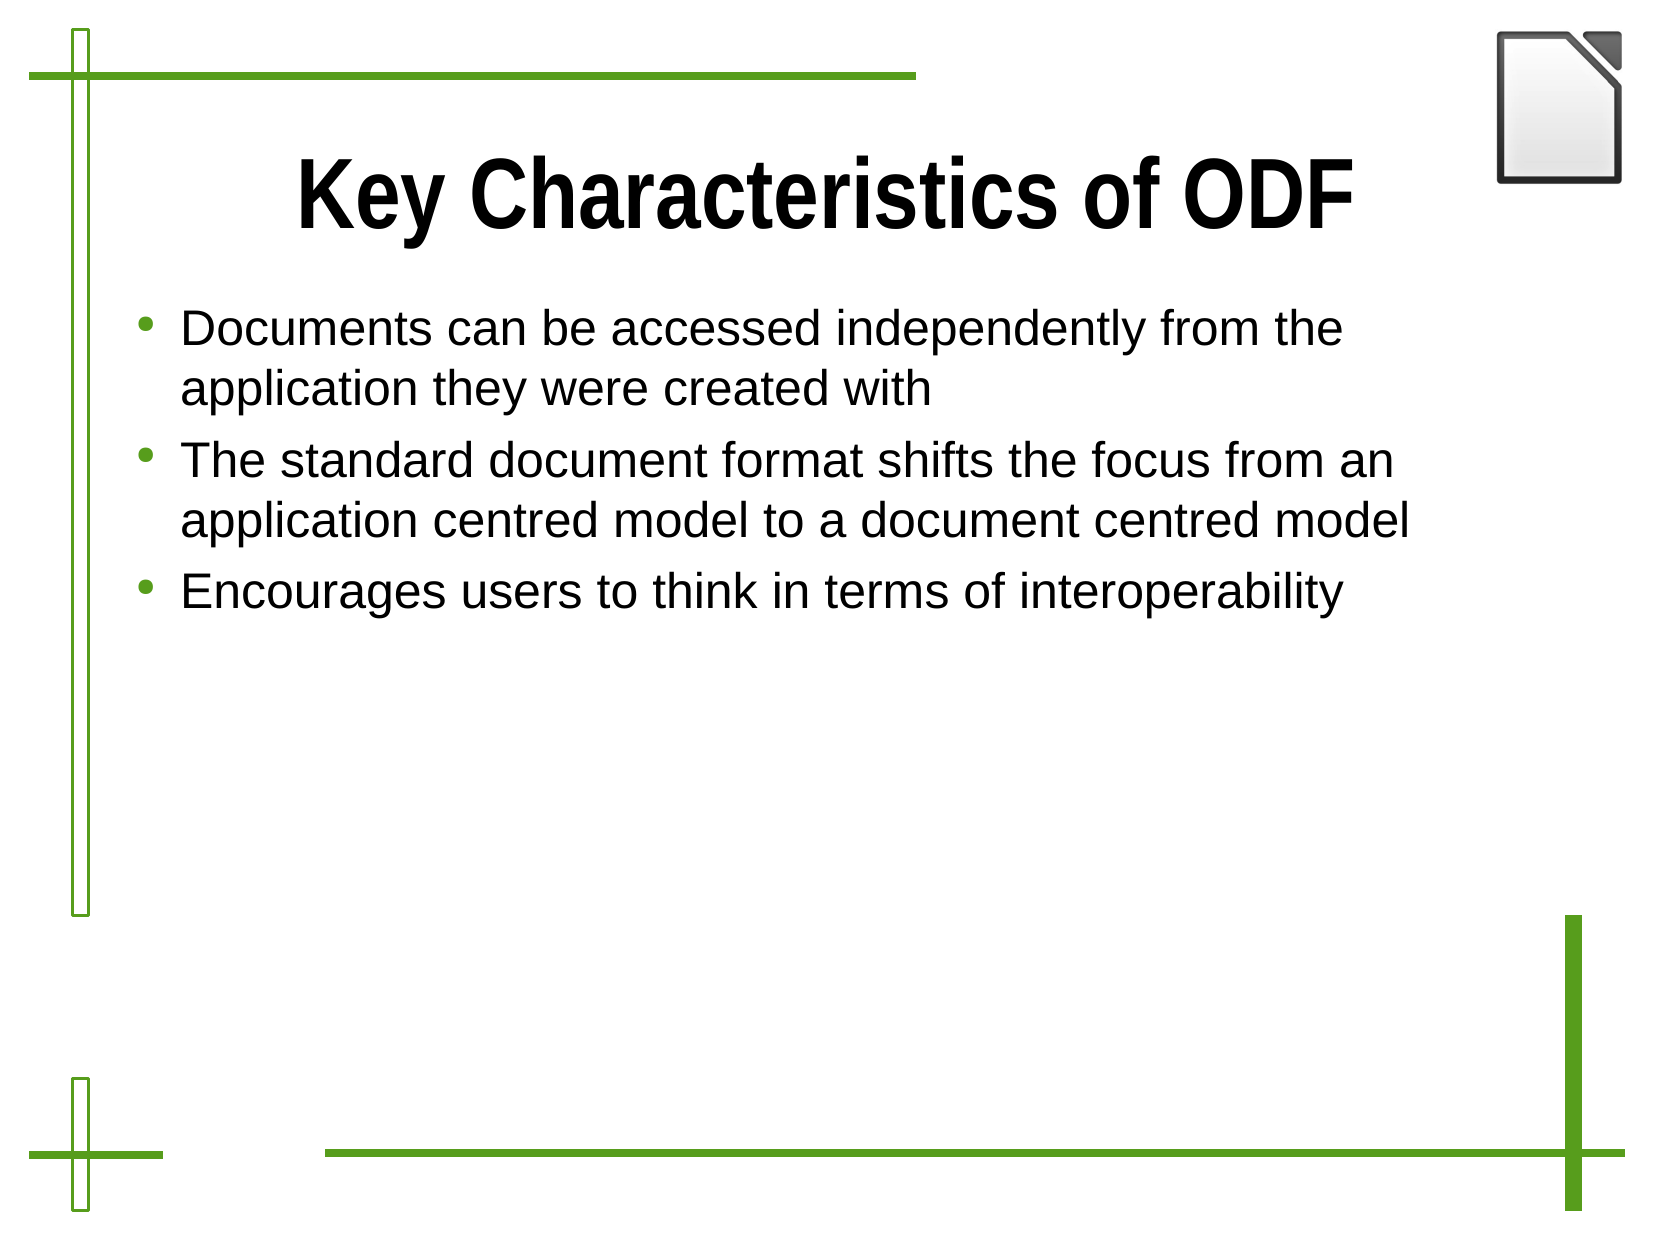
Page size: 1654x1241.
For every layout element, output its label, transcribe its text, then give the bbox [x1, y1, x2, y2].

title Key Characteristics of ODF [118, 118, 1536, 260]
picture [1494, 29, 1624, 186]
list Documents can be accessed independently from the application they were created with The standard document format shifts the focus from an application centred model to a document centred model Encourages users to think in terms of interoperability [118, 295, 1536, 1123]
